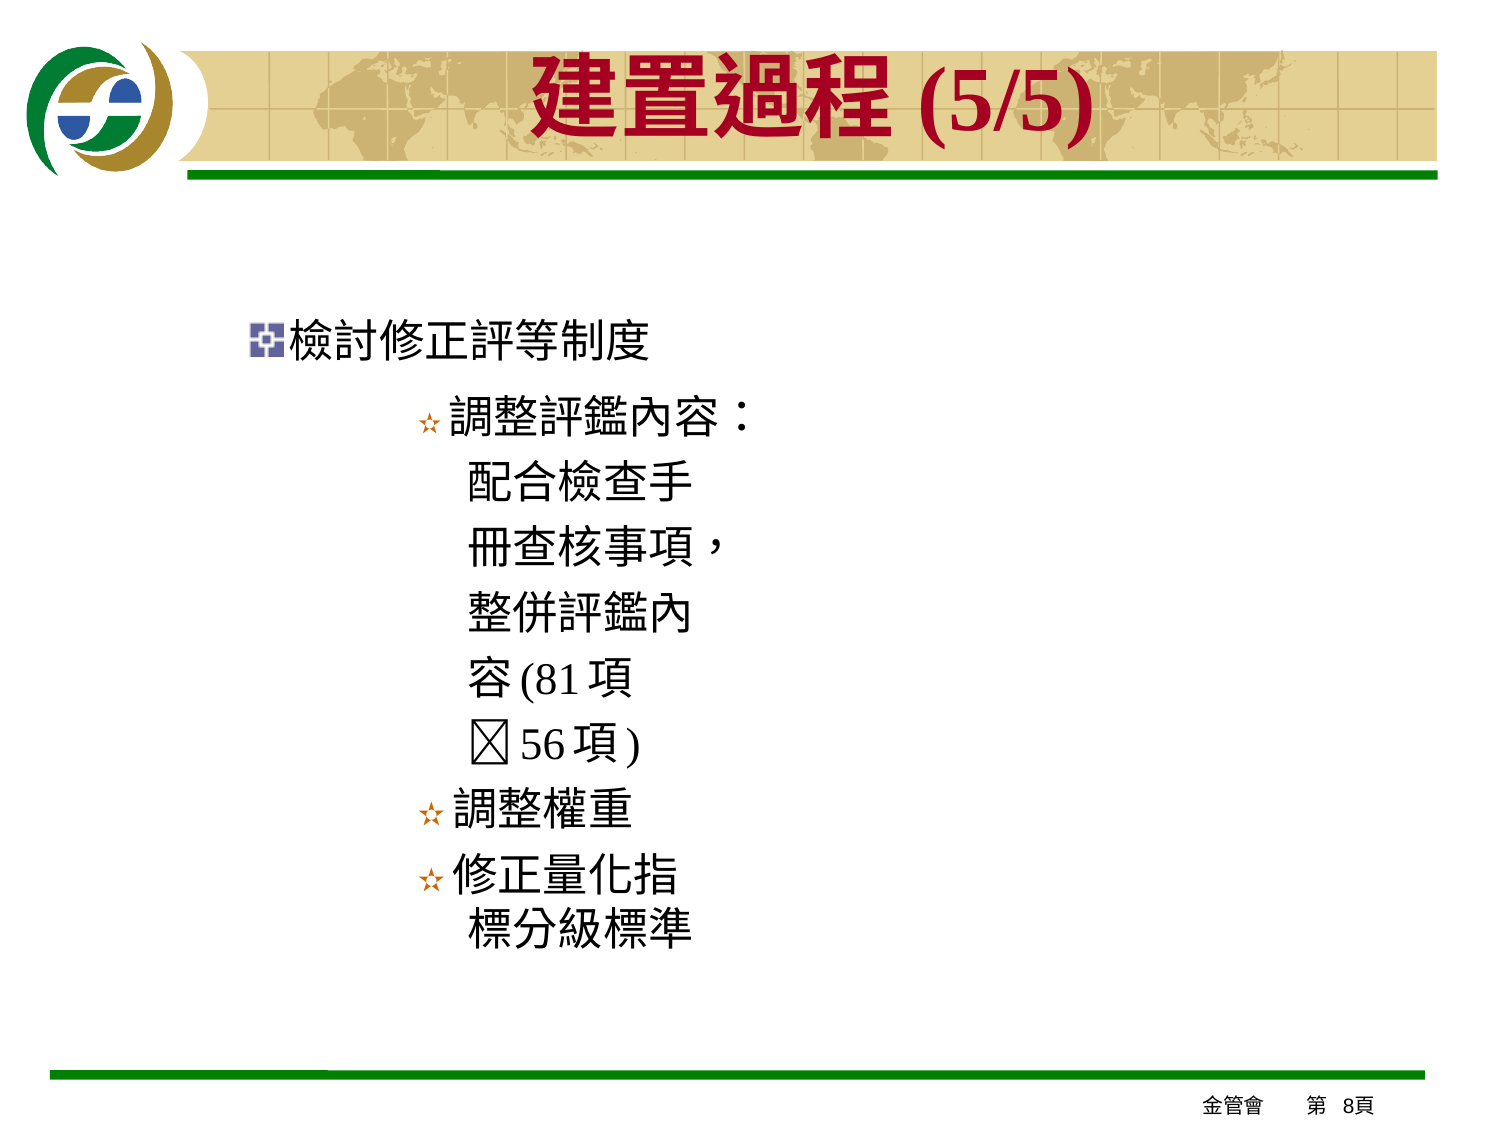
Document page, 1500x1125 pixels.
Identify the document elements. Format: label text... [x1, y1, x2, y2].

list 檢討修正評等制度 ✫調整評鑑內容：配合檢查手冊查核事項，整併評鑑內容(81項56項) ✫調整權重 ✫修正量化指標分級標準 [88, 125, 1400, 928]
title 建置過程(5/5) [174, 24, 1450, 163]
